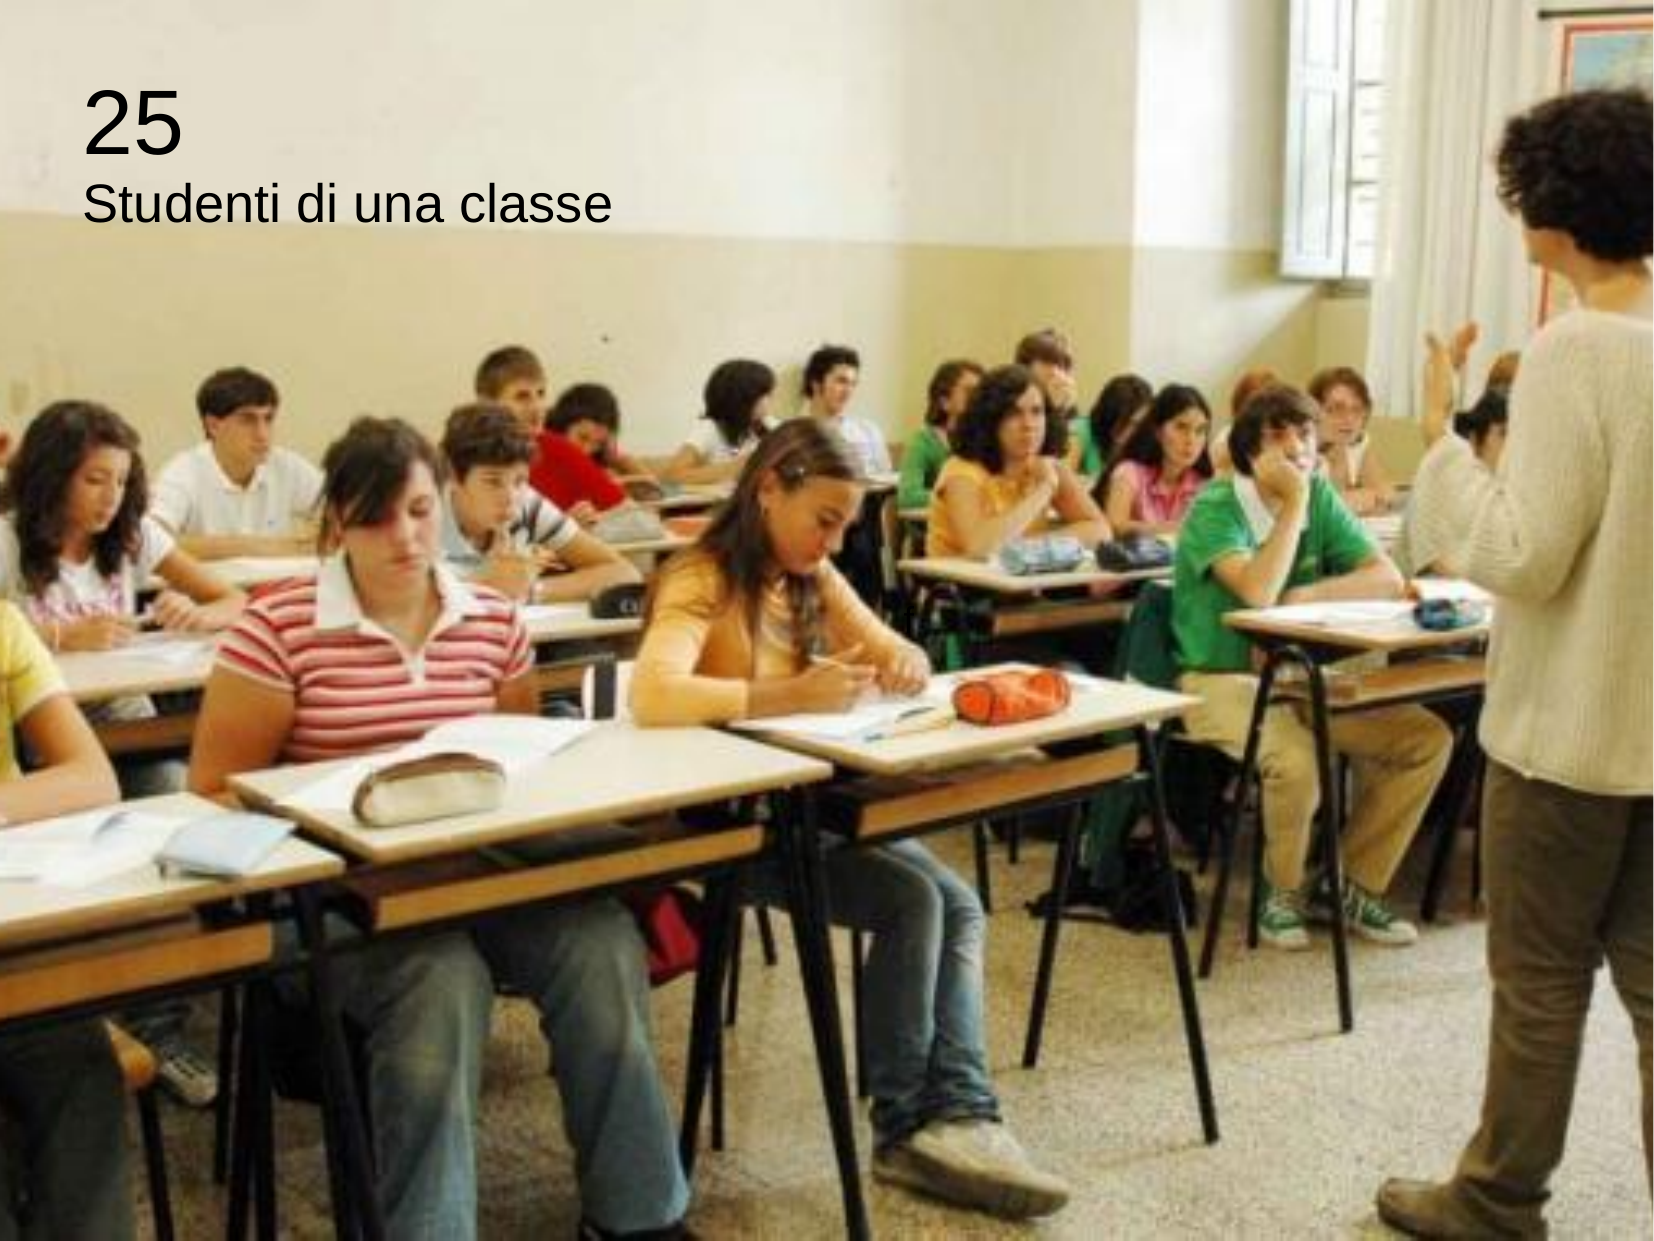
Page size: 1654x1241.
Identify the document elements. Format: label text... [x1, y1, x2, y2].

title 25 Studenti di una classe [82, 49, 1571, 257]
picture [0, 0, 1654, 1241]
subtitle [82, 290, 1571, 1010]
